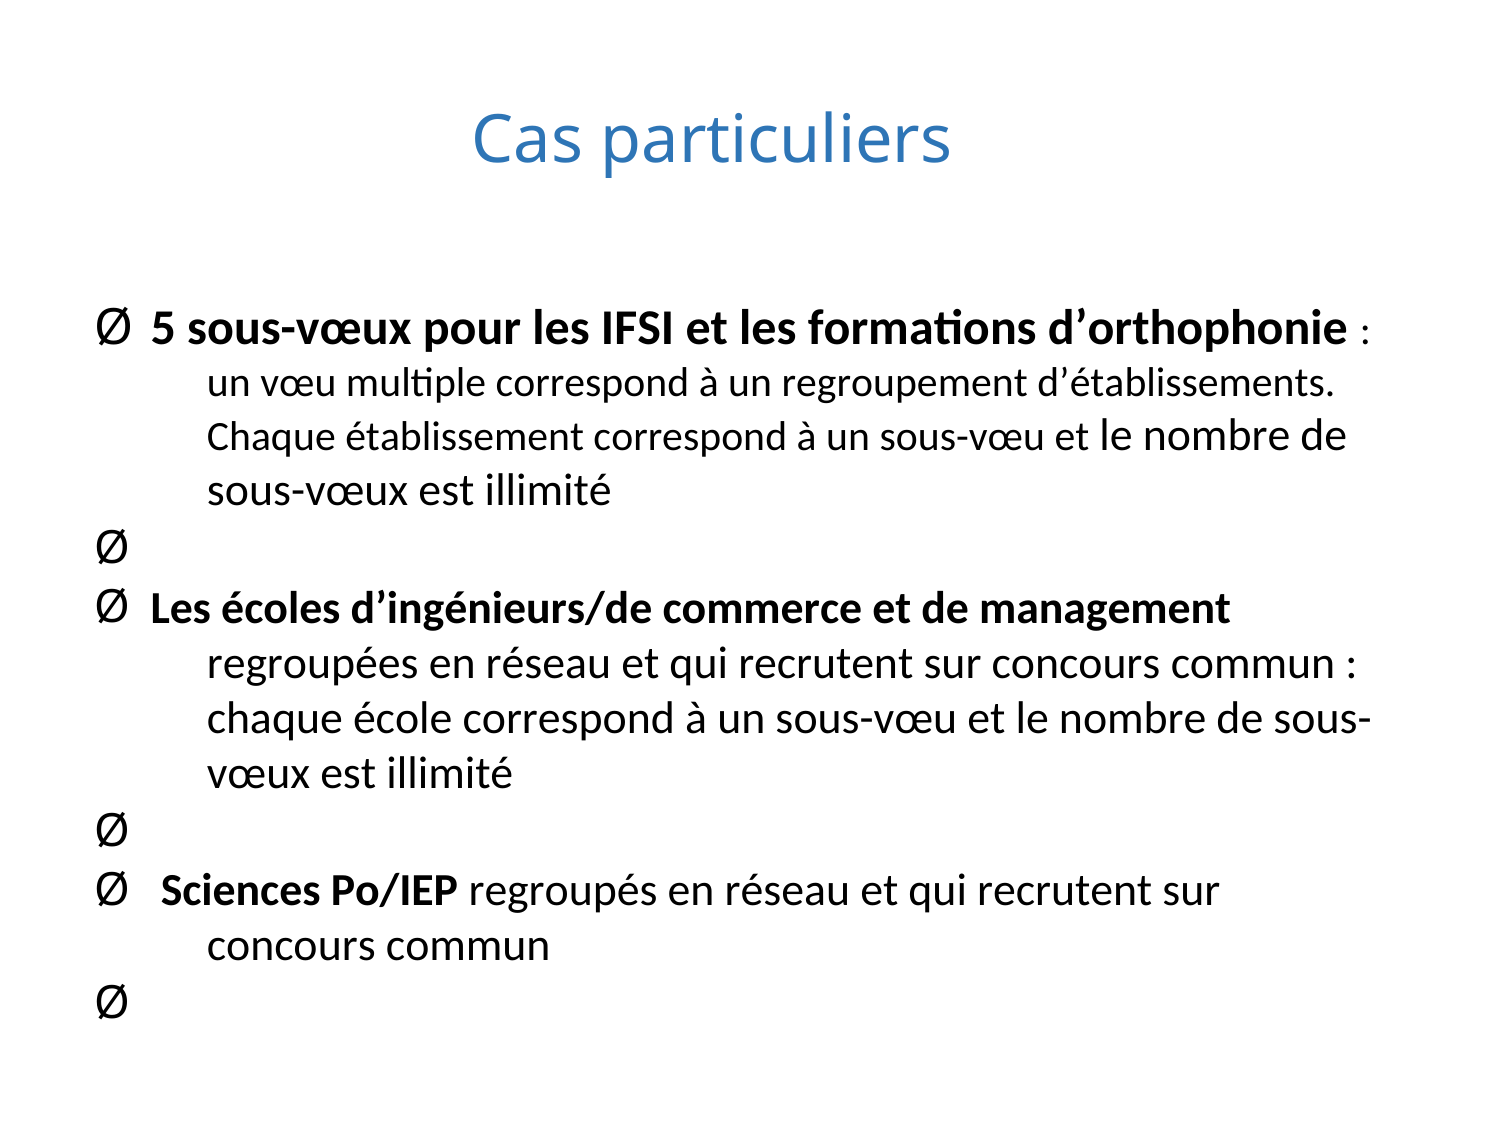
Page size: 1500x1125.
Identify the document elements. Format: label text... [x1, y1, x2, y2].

text_box Cas particuliers [255, 87, 1171, 184]
text_box 5 sous-vœux pour les IFSI et les formations d’orthophonie : un vœu multiple correspond à un regroupement d’établissements. Chaque établissement correspond à un sous-vœu et le nombre de sous-vœux est illimité Les écoles d’ingénieurs/de commerce et de management regroupées en réseau et qui recrutent sur concours commun : chaque école correspond à un sous-vœu et le nombre de sous-vœux est illimité Sciences Po/IEP regroupés en réseau et qui recrutent sur concours commun [79, 287, 1395, 1040]
